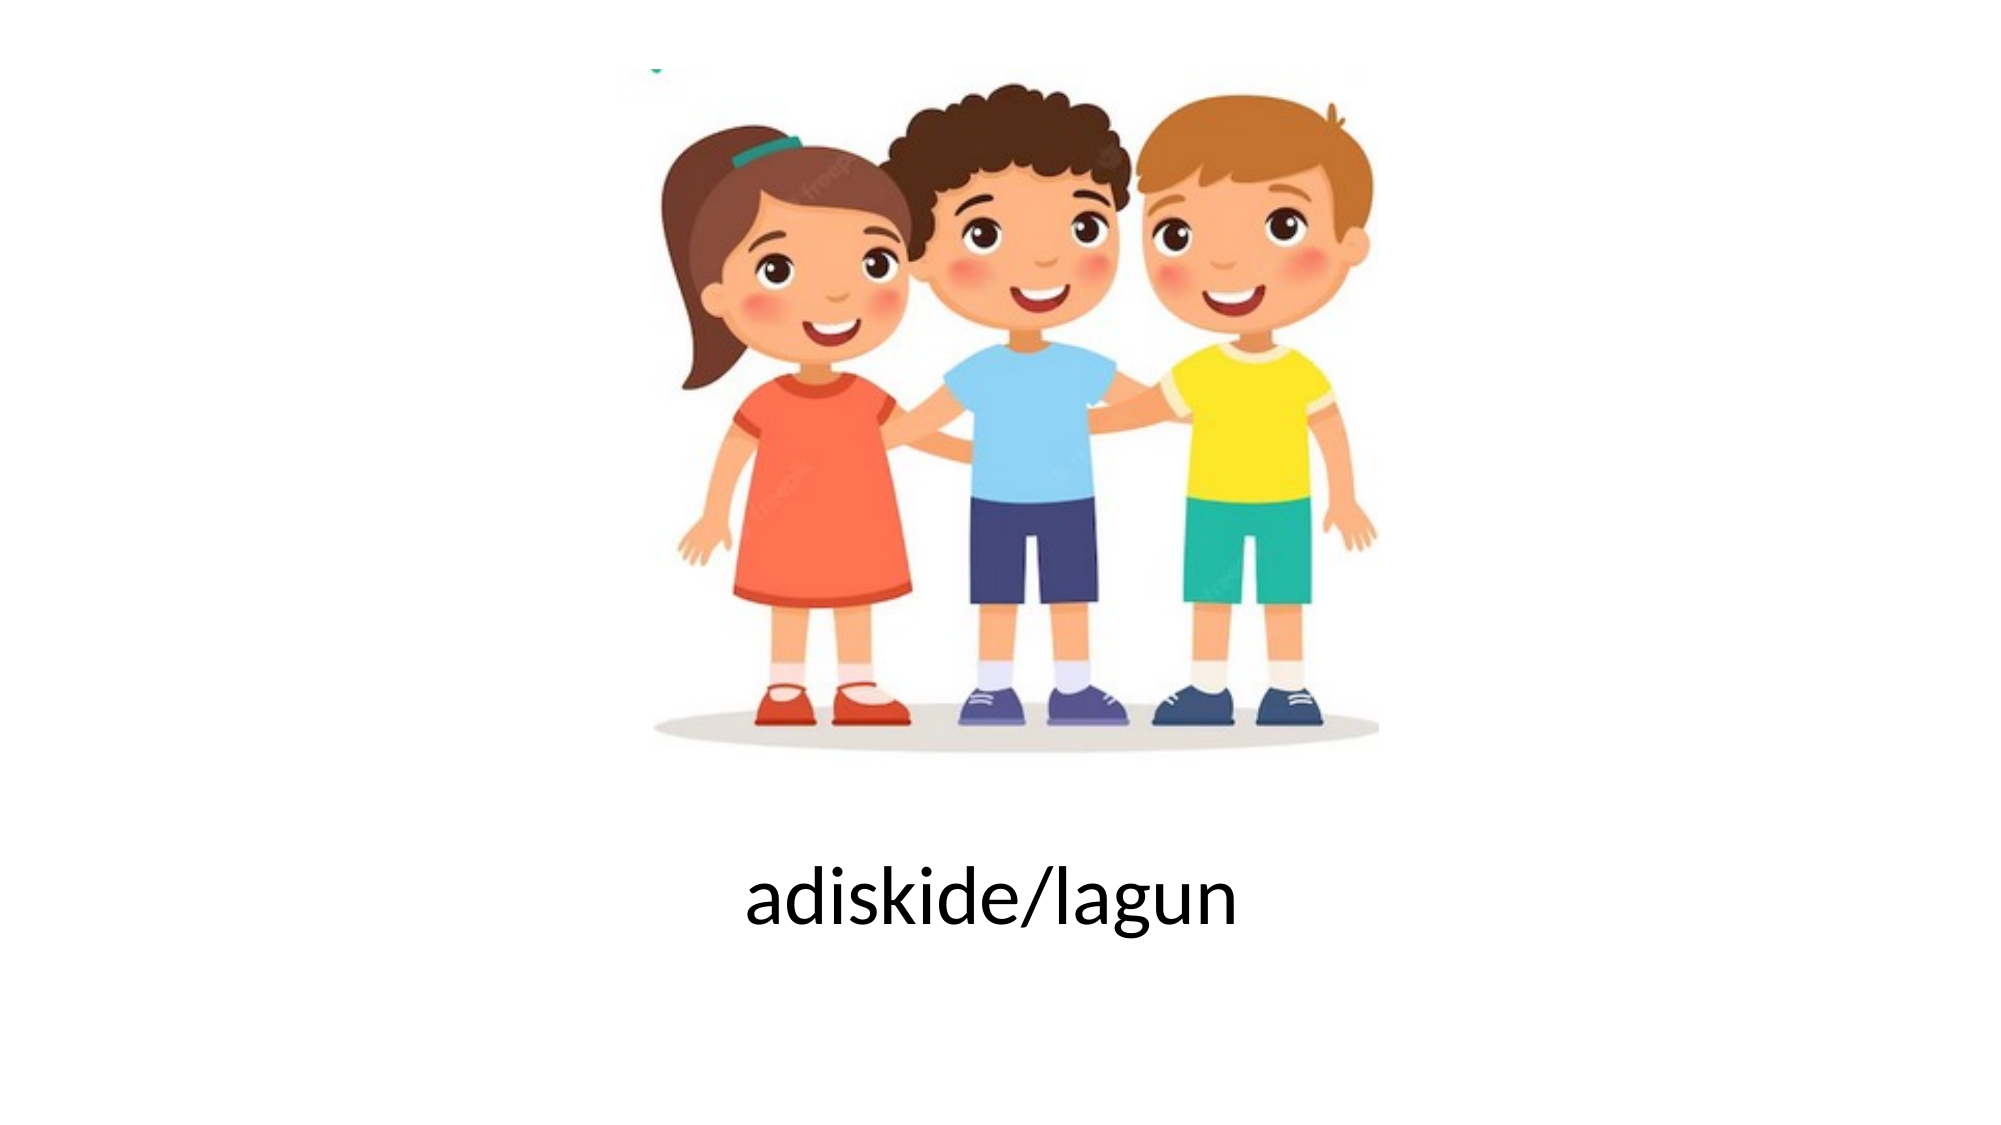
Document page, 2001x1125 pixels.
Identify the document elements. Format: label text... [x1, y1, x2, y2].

text_box adiskide/lagun [729, 833, 1271, 949]
picture [621, 69, 1379, 762]
